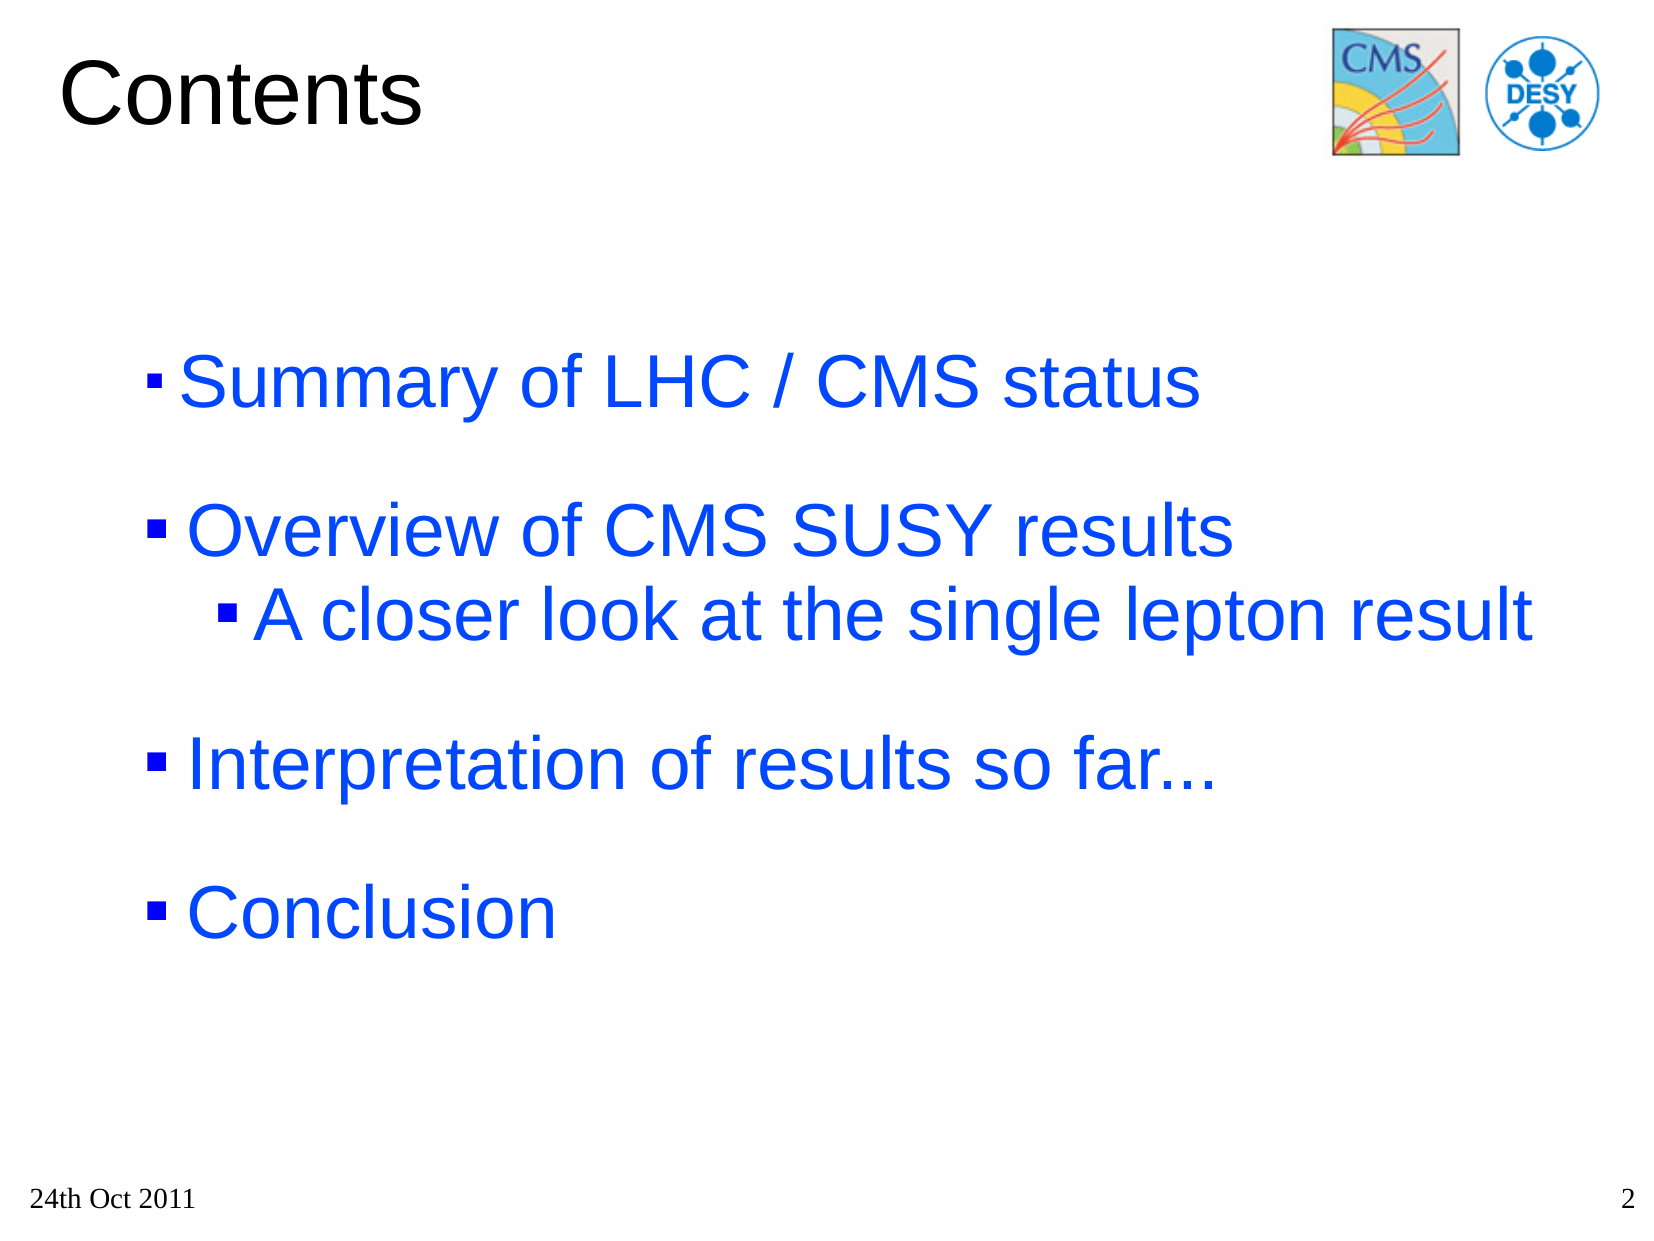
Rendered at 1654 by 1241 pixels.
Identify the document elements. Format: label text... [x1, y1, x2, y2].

text_box Summary of LHC / CMS status Overview of CMS SUSY results A closer look at the single lepton result Interpretation of results so far... Conclusion [132, 332, 1549, 963]
picture [1323, 21, 1474, 160]
title Contents [58, 23, 1547, 162]
picture [1484, 36, 1601, 151]
